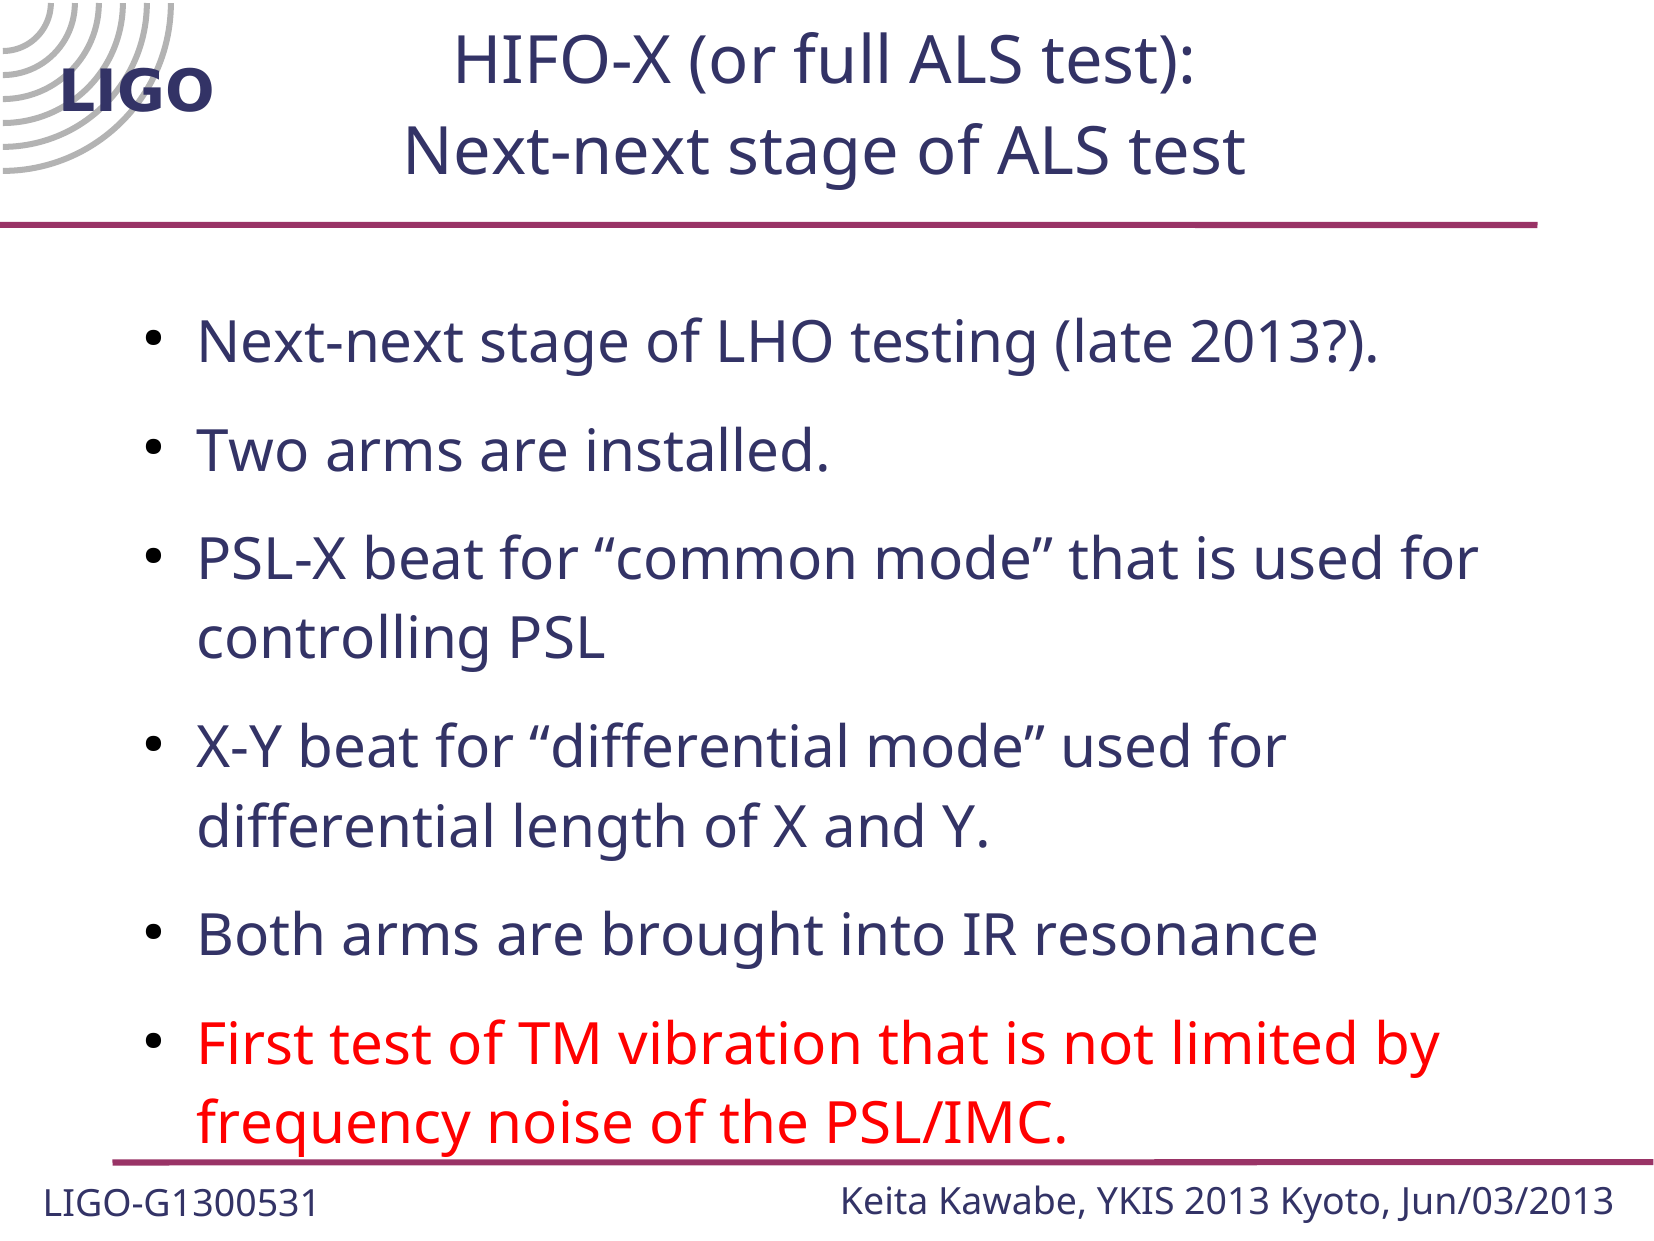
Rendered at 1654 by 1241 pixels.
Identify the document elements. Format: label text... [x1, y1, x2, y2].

title HIFO-X (or full ALS test): Next-next stage of ALS test [187, 0, 1463, 208]
list Next-next stage of LHO testing (late 2013?). Two arms are installed. PSL-X beat for “common mode” that is used for controlling PSL X-Y beat for “differential mode” used for differential length of X and Y. Both arms are brought into IR resonance First test of TM vibration that is not limited by frequency noise of the PSL/IMC. [125, 300, 1538, 1130]
